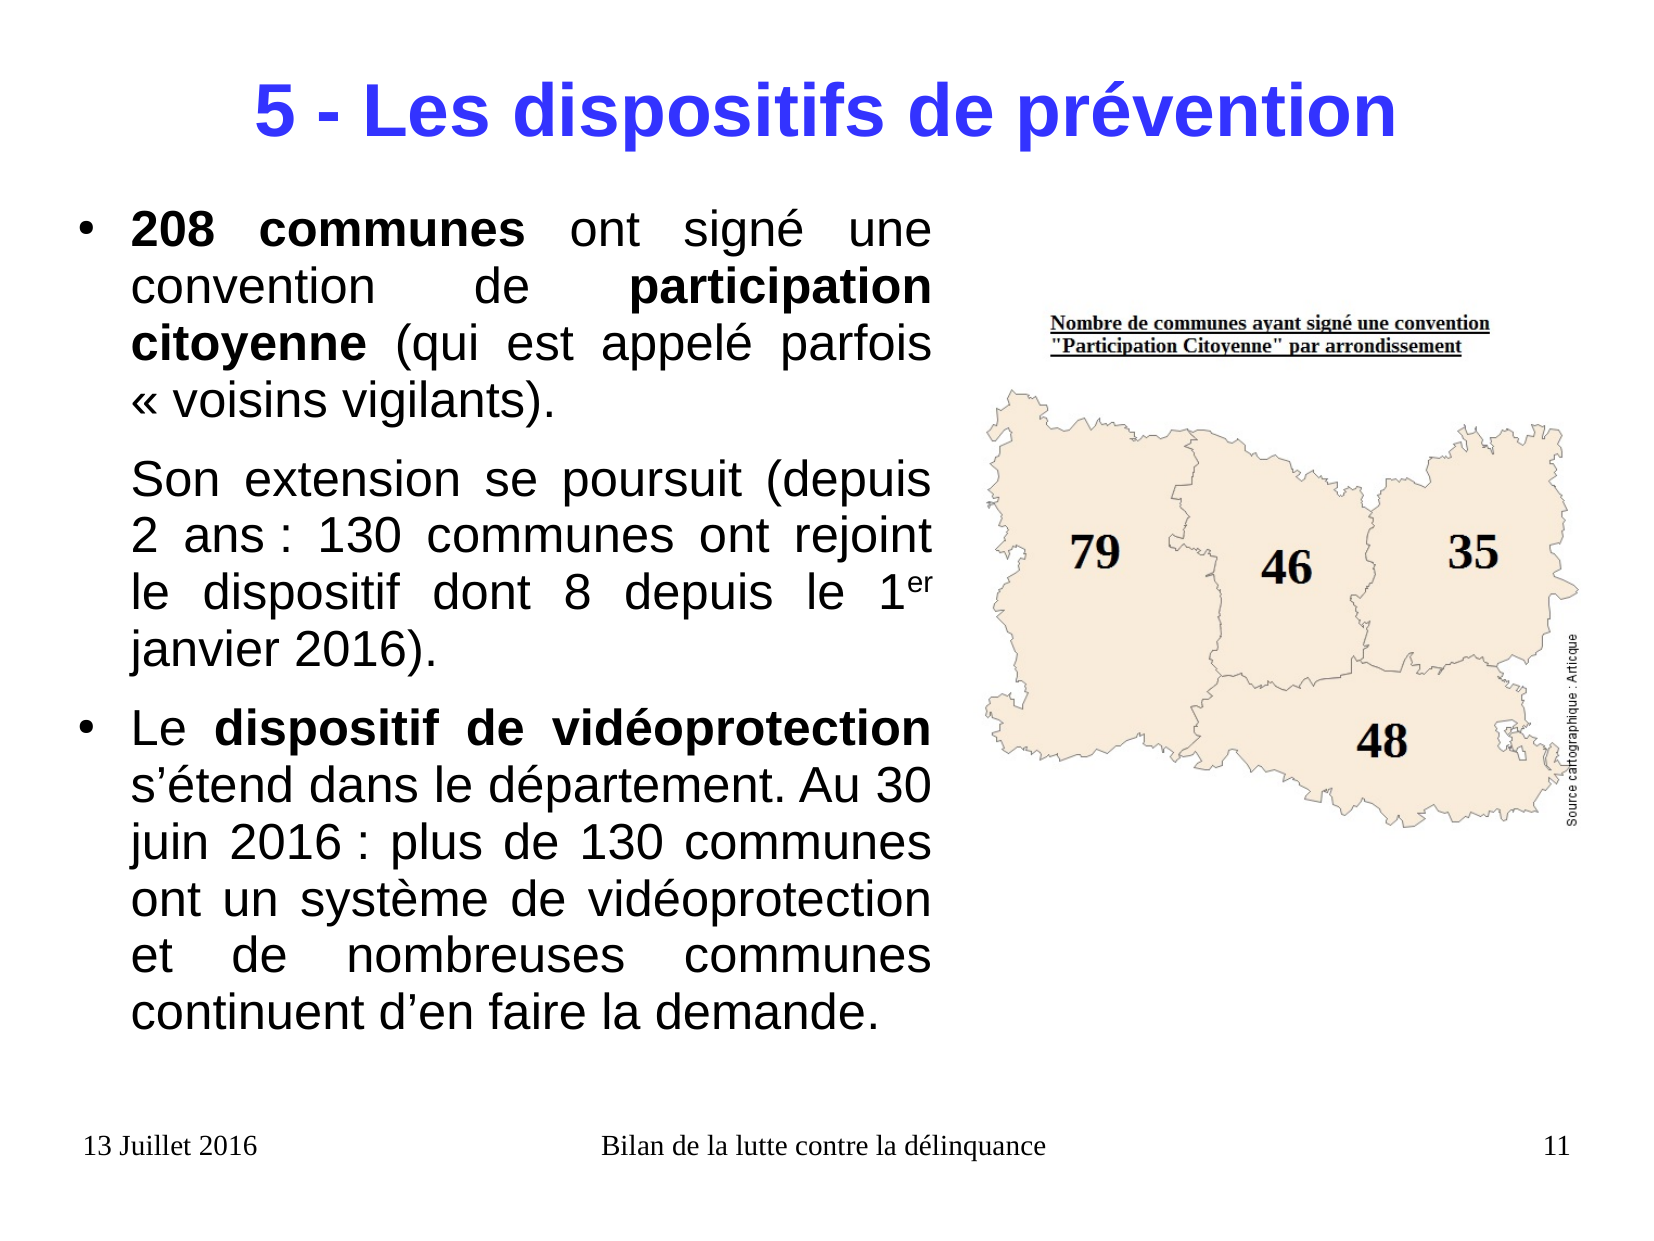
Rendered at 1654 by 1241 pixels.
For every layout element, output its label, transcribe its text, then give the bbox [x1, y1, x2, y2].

title 5 - Les dispositifs de prévention [82, 49, 1571, 257]
picture [956, 283, 1607, 867]
list 208 communes ont signé une convention de participation citoyenne (qui est appelé parfois « voisins vigilants). Son extension se poursuit (depuis 2 ans : 130 communes ont rejoint le dispositif dont 8 depuis le 1er janvier 2016). Le dispositif de vidéoprotection s’étend dans le département. Au 30 juin 2016 : plus de 130 communes ont un système de vidéoprotection et de nombreuses communes continuent d’en faire la demande. [76, 200, 934, 1087]
